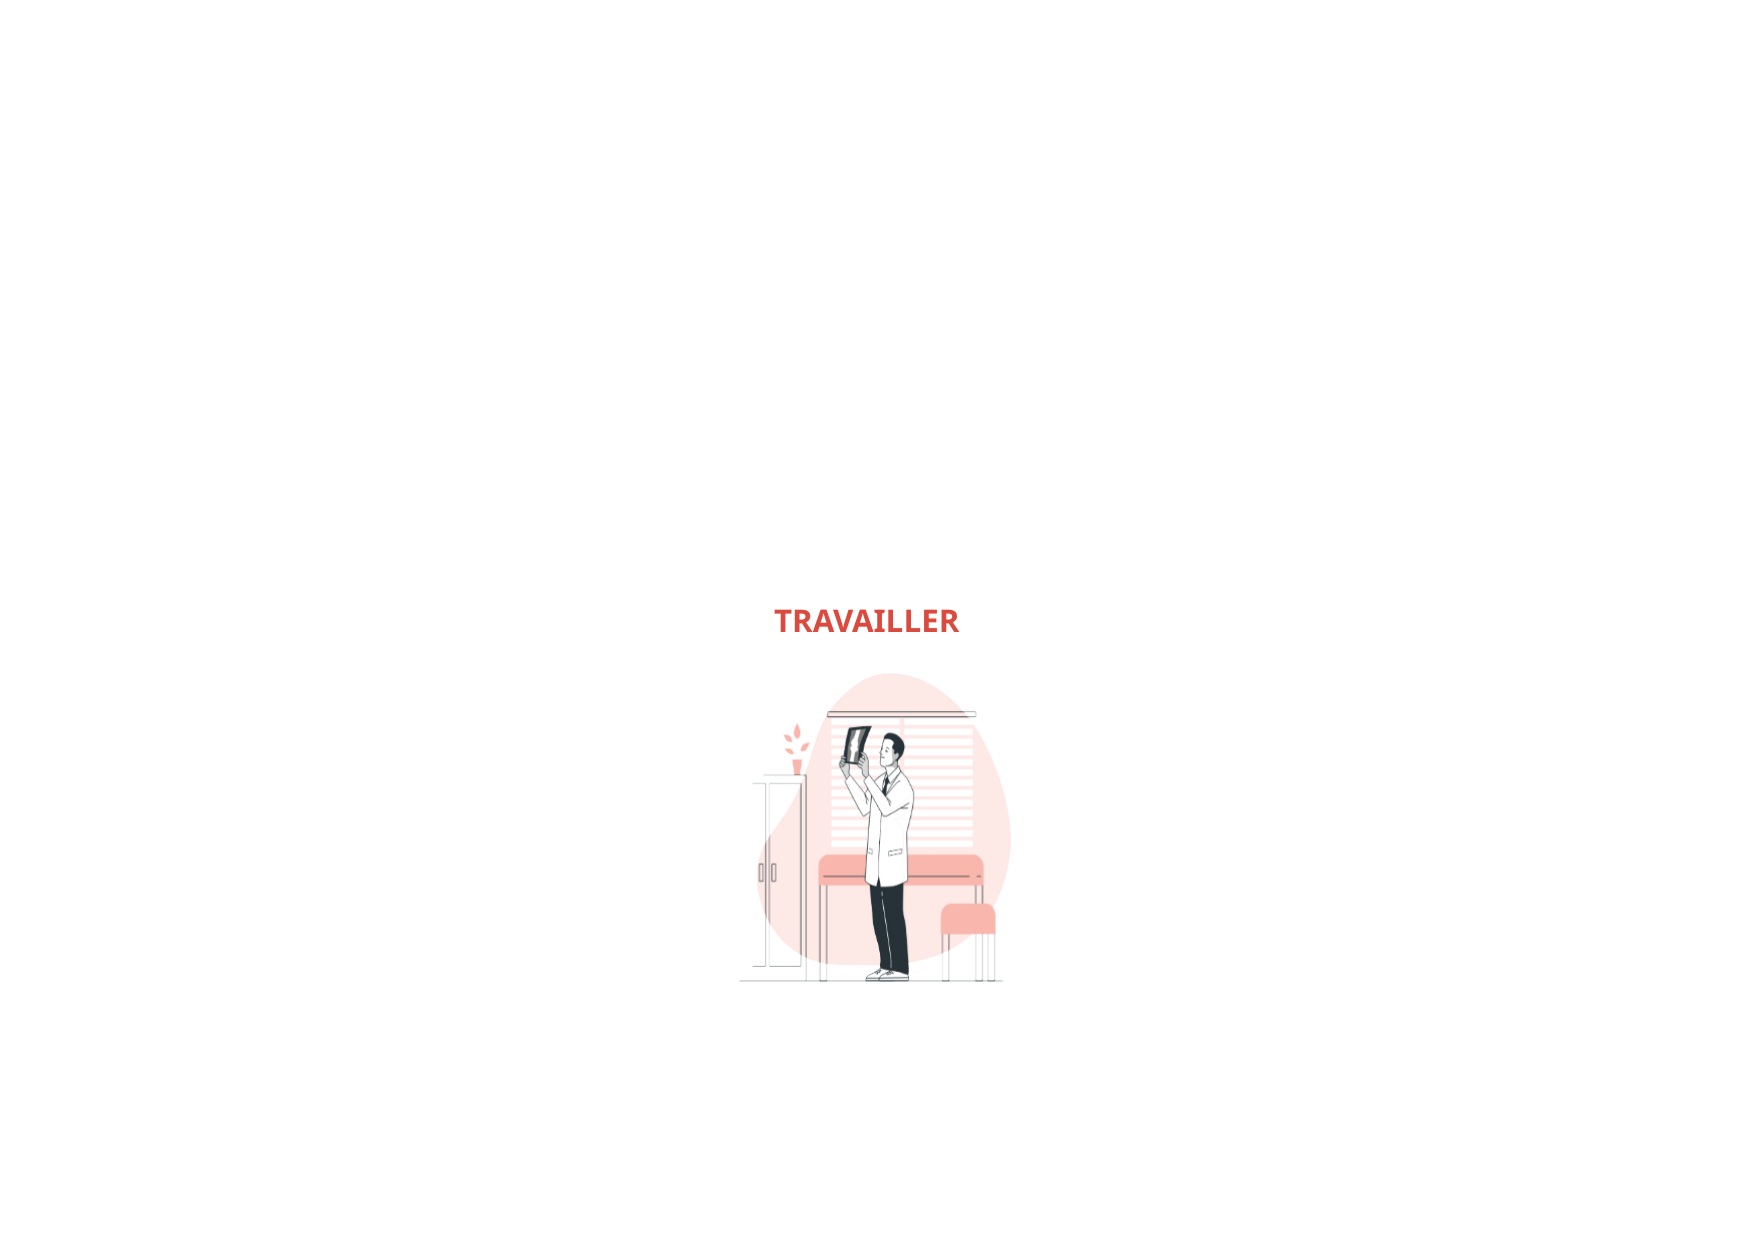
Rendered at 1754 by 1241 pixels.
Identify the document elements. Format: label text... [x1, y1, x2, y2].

picture [708, 624, 1047, 1037]
text_box TRAVAILLER [759, 594, 1004, 646]
